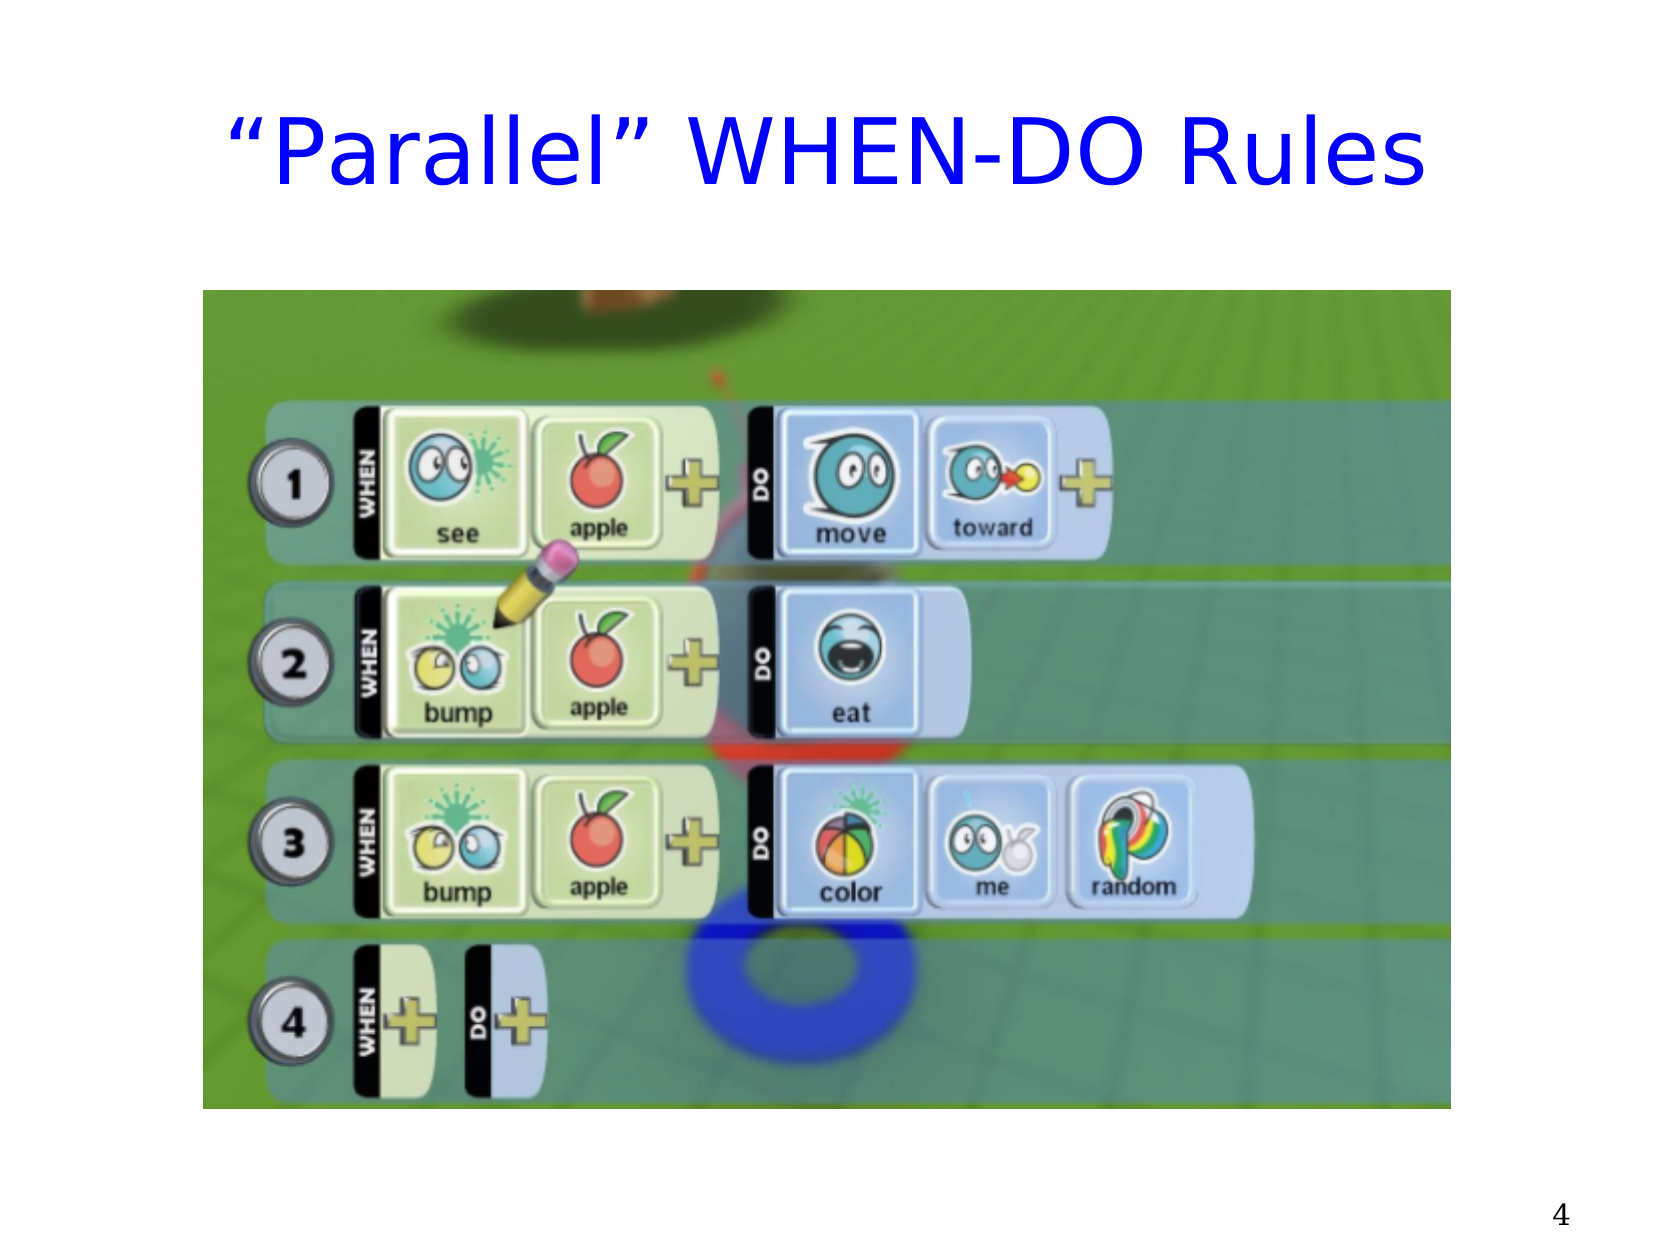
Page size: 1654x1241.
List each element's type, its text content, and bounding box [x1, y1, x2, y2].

picture [203, 290, 1451, 1109]
title “Parallel” WHEN-DO Rules [82, 49, 1571, 257]
